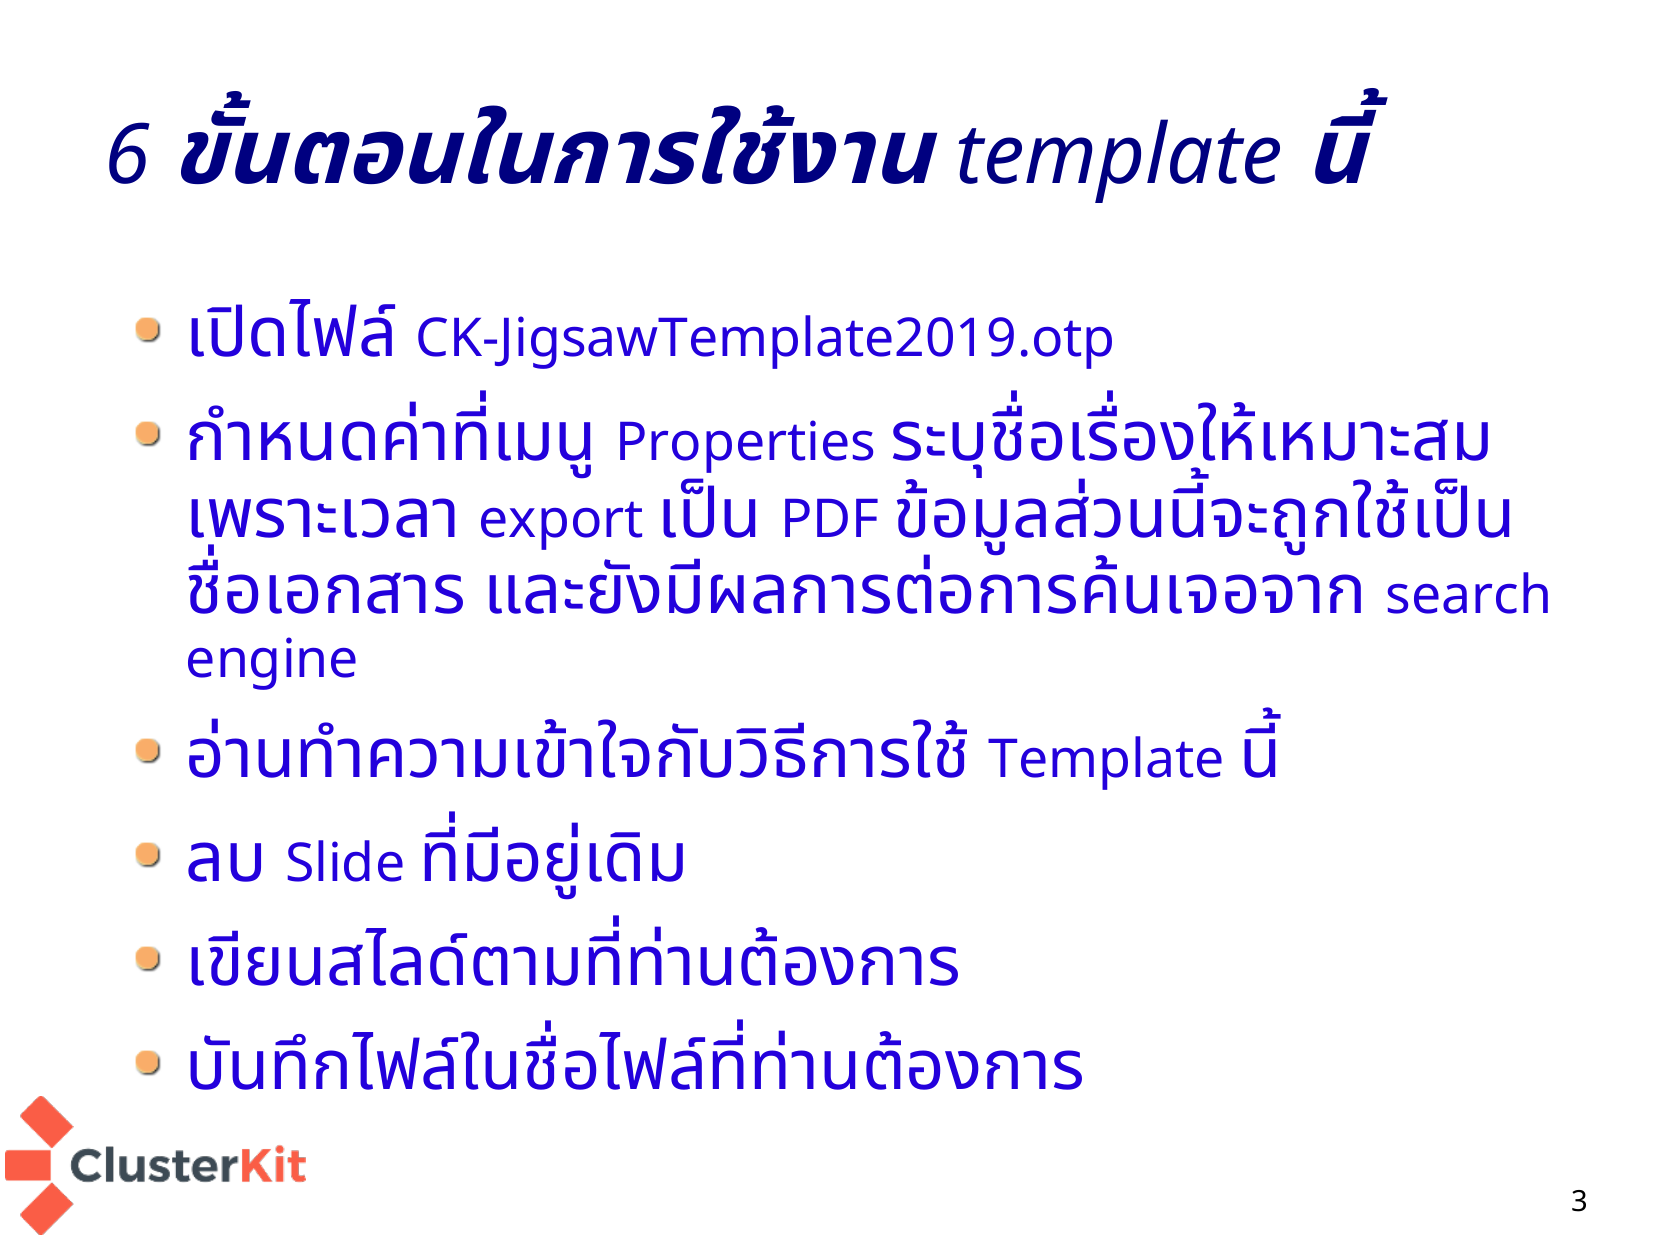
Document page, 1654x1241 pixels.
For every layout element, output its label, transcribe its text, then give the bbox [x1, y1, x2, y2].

picture [5, 1096, 306, 1235]
list เปิดไฟล์ CK-JigsawTemplate2019.otp กำหนดค่าที่เมนู Properties ระบุชื่อเรื่องให้เหมาะสม เพราะเวลา export เป็น PDF ข้อมูลส่วนนี้จะถูกใช้เป็นชื่อเอกสาร และยังมีผลการต่อการค้นเจอจาก search engine อ่านทำความเข้าใจกับวิธีการใช้ Template นี้ ลบ Slide ที่มีอยู่เดิม เขียนสไลด์ตามที่ท่านต้องการ บันทึกไฟล์ในชื่อไฟล์ที่ท่านต้องการ [82, 290, 1570, 1109]
title 6 ขั้นตอนในการใช้งาน template นี้ [82, 49, 1570, 257]
